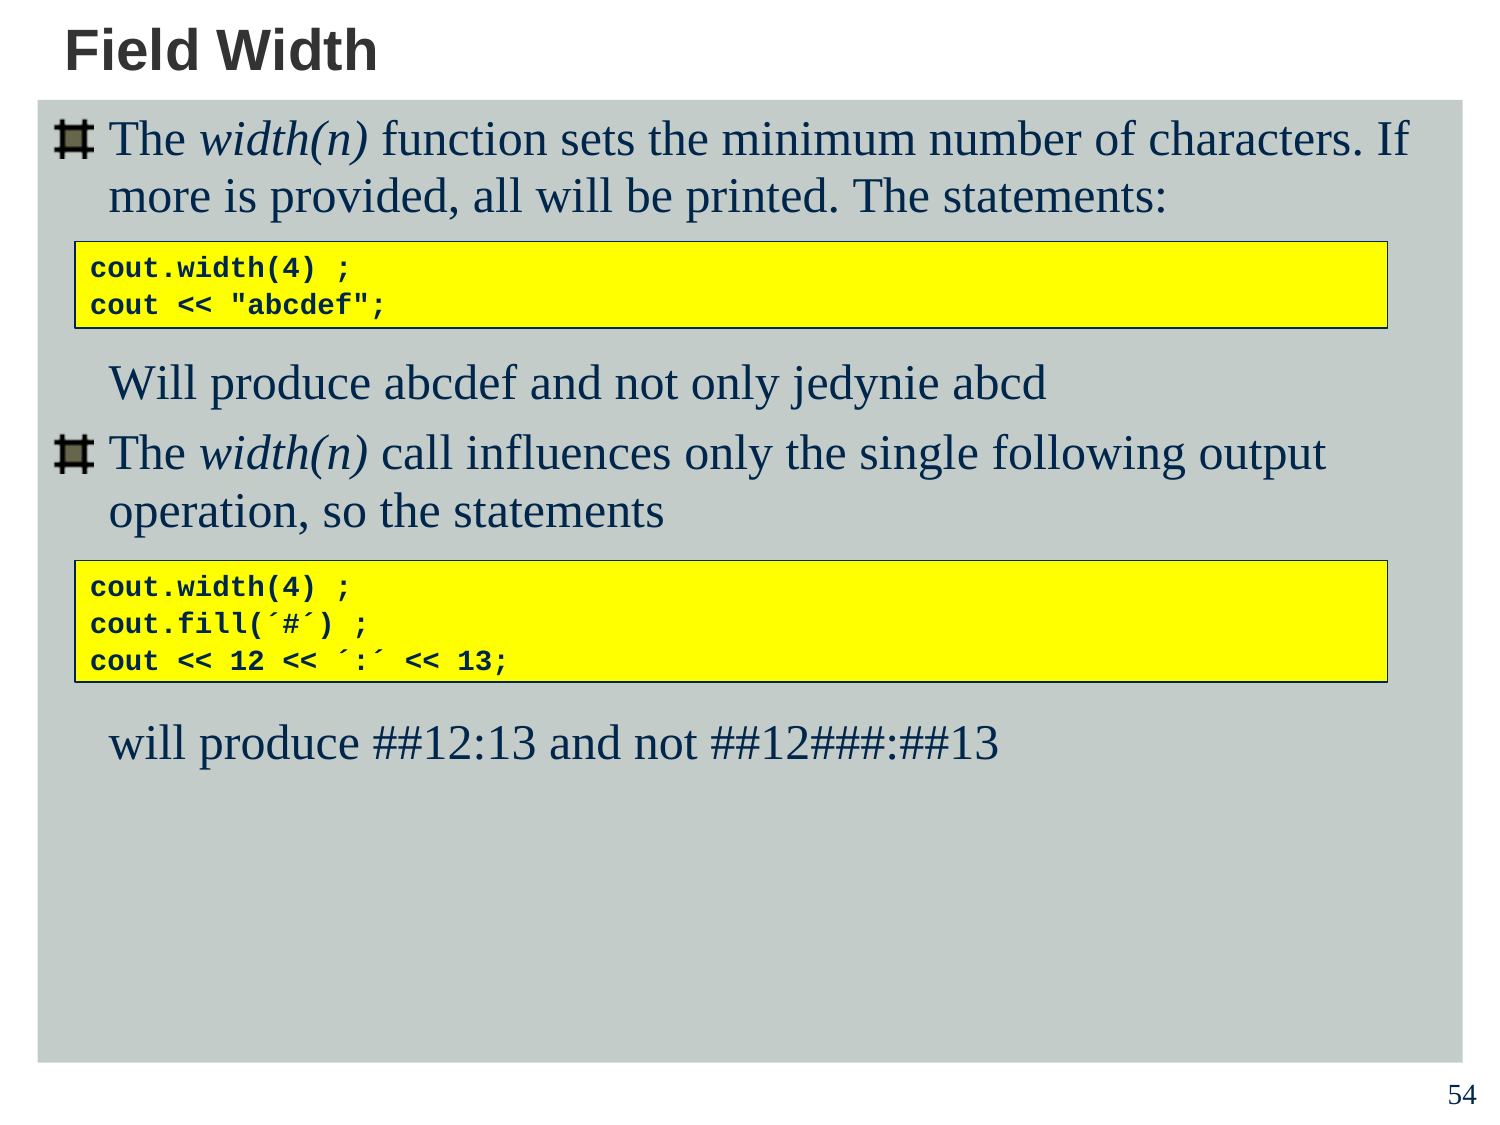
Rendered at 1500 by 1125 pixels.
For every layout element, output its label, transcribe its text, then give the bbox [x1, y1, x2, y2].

list The width(n) function sets the minimum number of characters. If more is provided, all will be printed. The statements: Will produce abcdef and not only jedynie abcd The width(n) call influences only the single following output operation, so the statements will produce ##12:13 and not ##12###:##13 [37, 99, 1463, 1063]
text_box cout.width(4) ; cout.fill(´#´) ; cout << 12 << ´:´ << 13; [75, 560, 1388, 684]
text_box cout.width(4) ; cout << "abcdef"; [75, 241, 1388, 329]
title Field Width [50, 0, 1450, 91]
